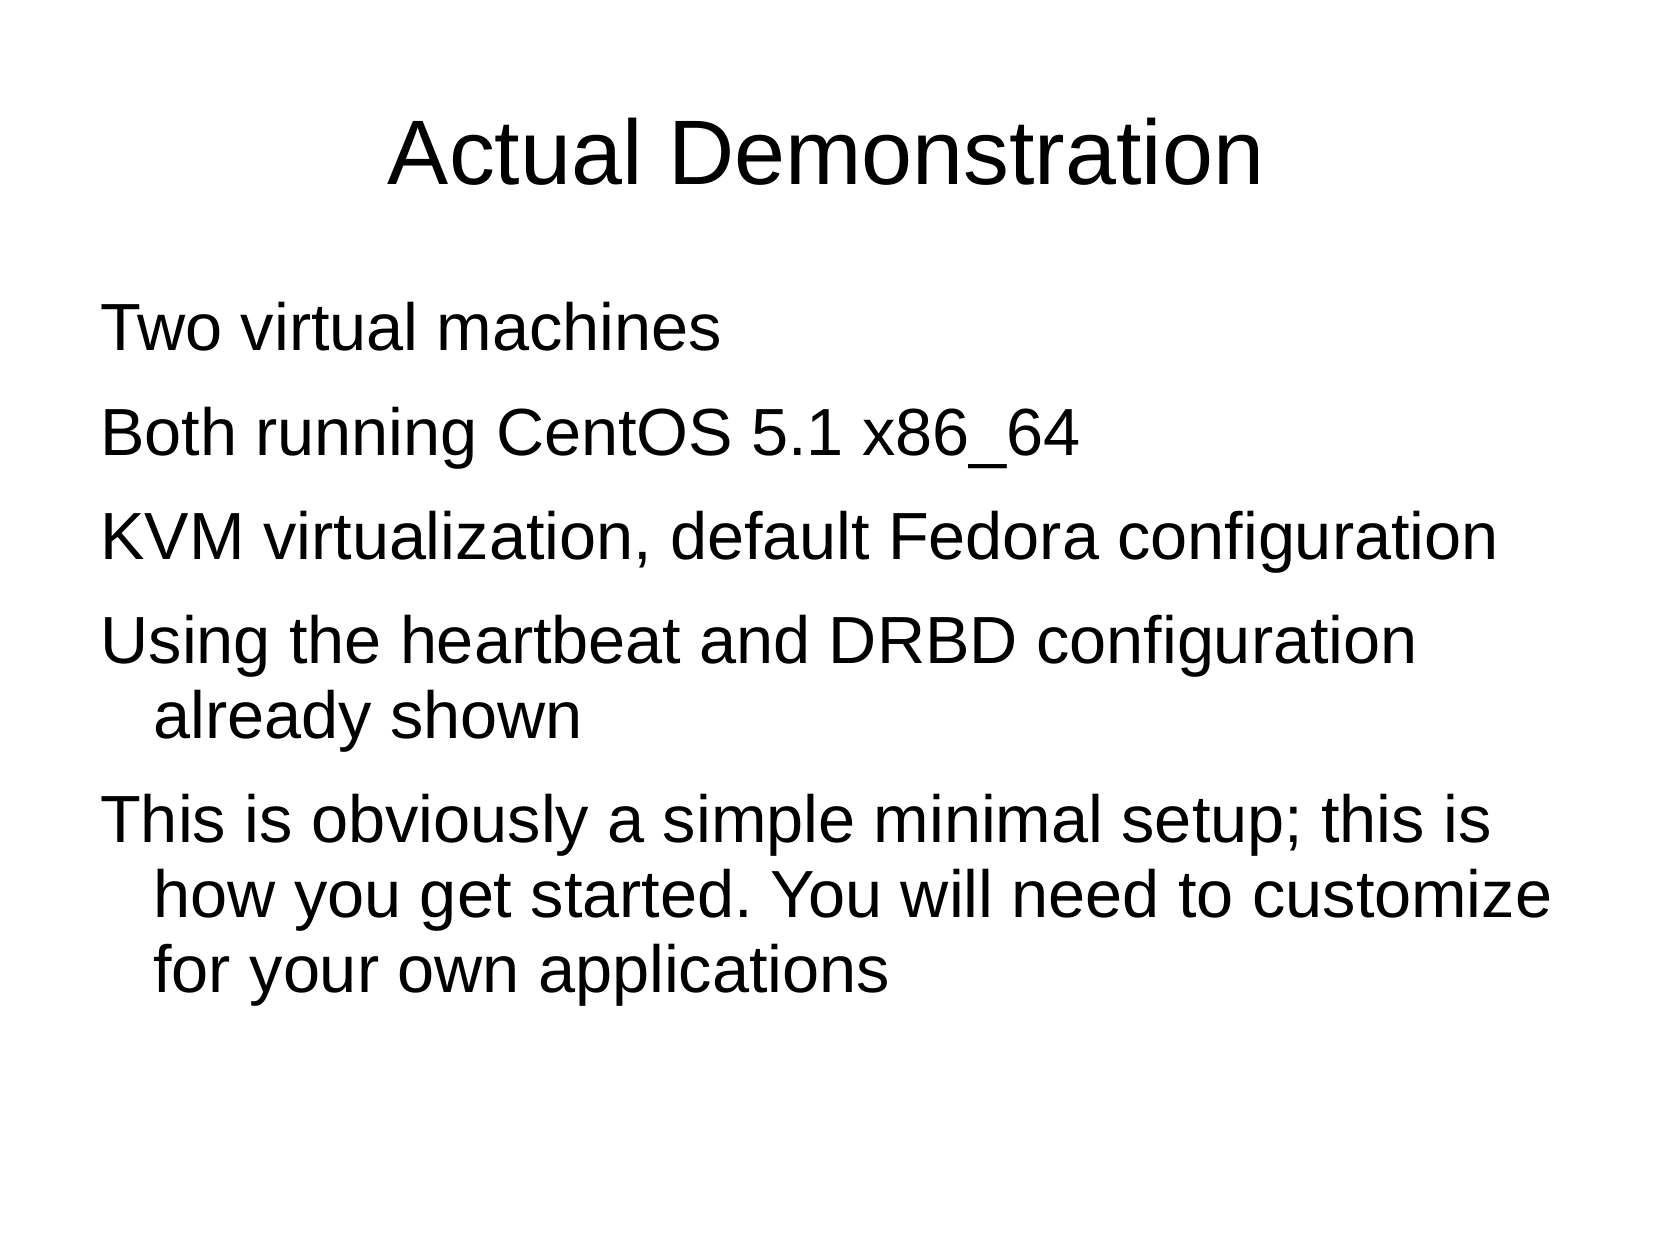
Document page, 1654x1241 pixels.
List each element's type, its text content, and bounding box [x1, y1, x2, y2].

title Actual Demonstration [82, 56, 1571, 250]
list Two virtual machines Both running CentOS 5.1 x86_64 KVM virtualization, default Fedora configuration Using the heartbeat and DRBD configuration already shown This is obviously a simple minimal setup; this is how you get started. You will need to customize for your own applications [82, 290, 1571, 1094]
